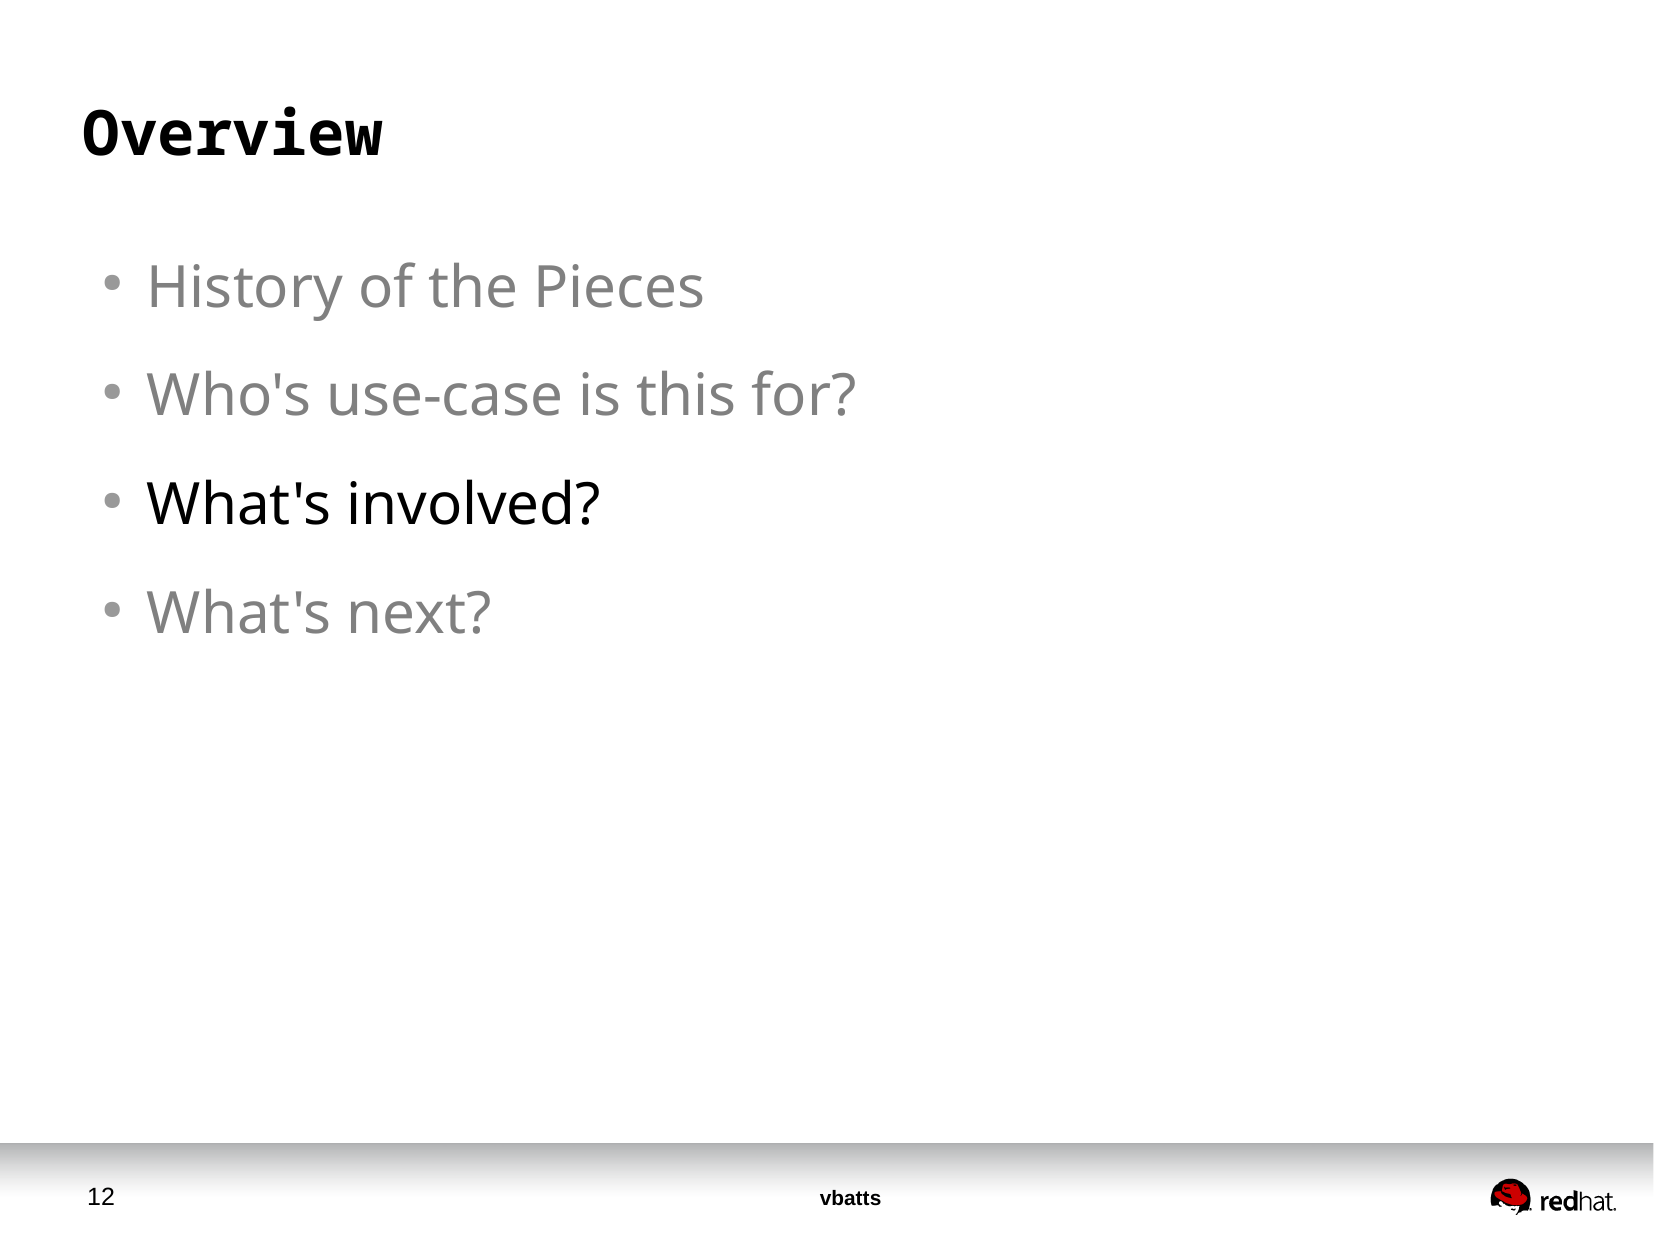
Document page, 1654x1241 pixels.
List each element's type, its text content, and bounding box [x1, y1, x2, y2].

list History of the Pieces Who's use-case is this for? What's involved? What's next? [86, 244, 1576, 950]
title Overview [82, 37, 1571, 226]
picture [0, 1143, 1654, 1241]
